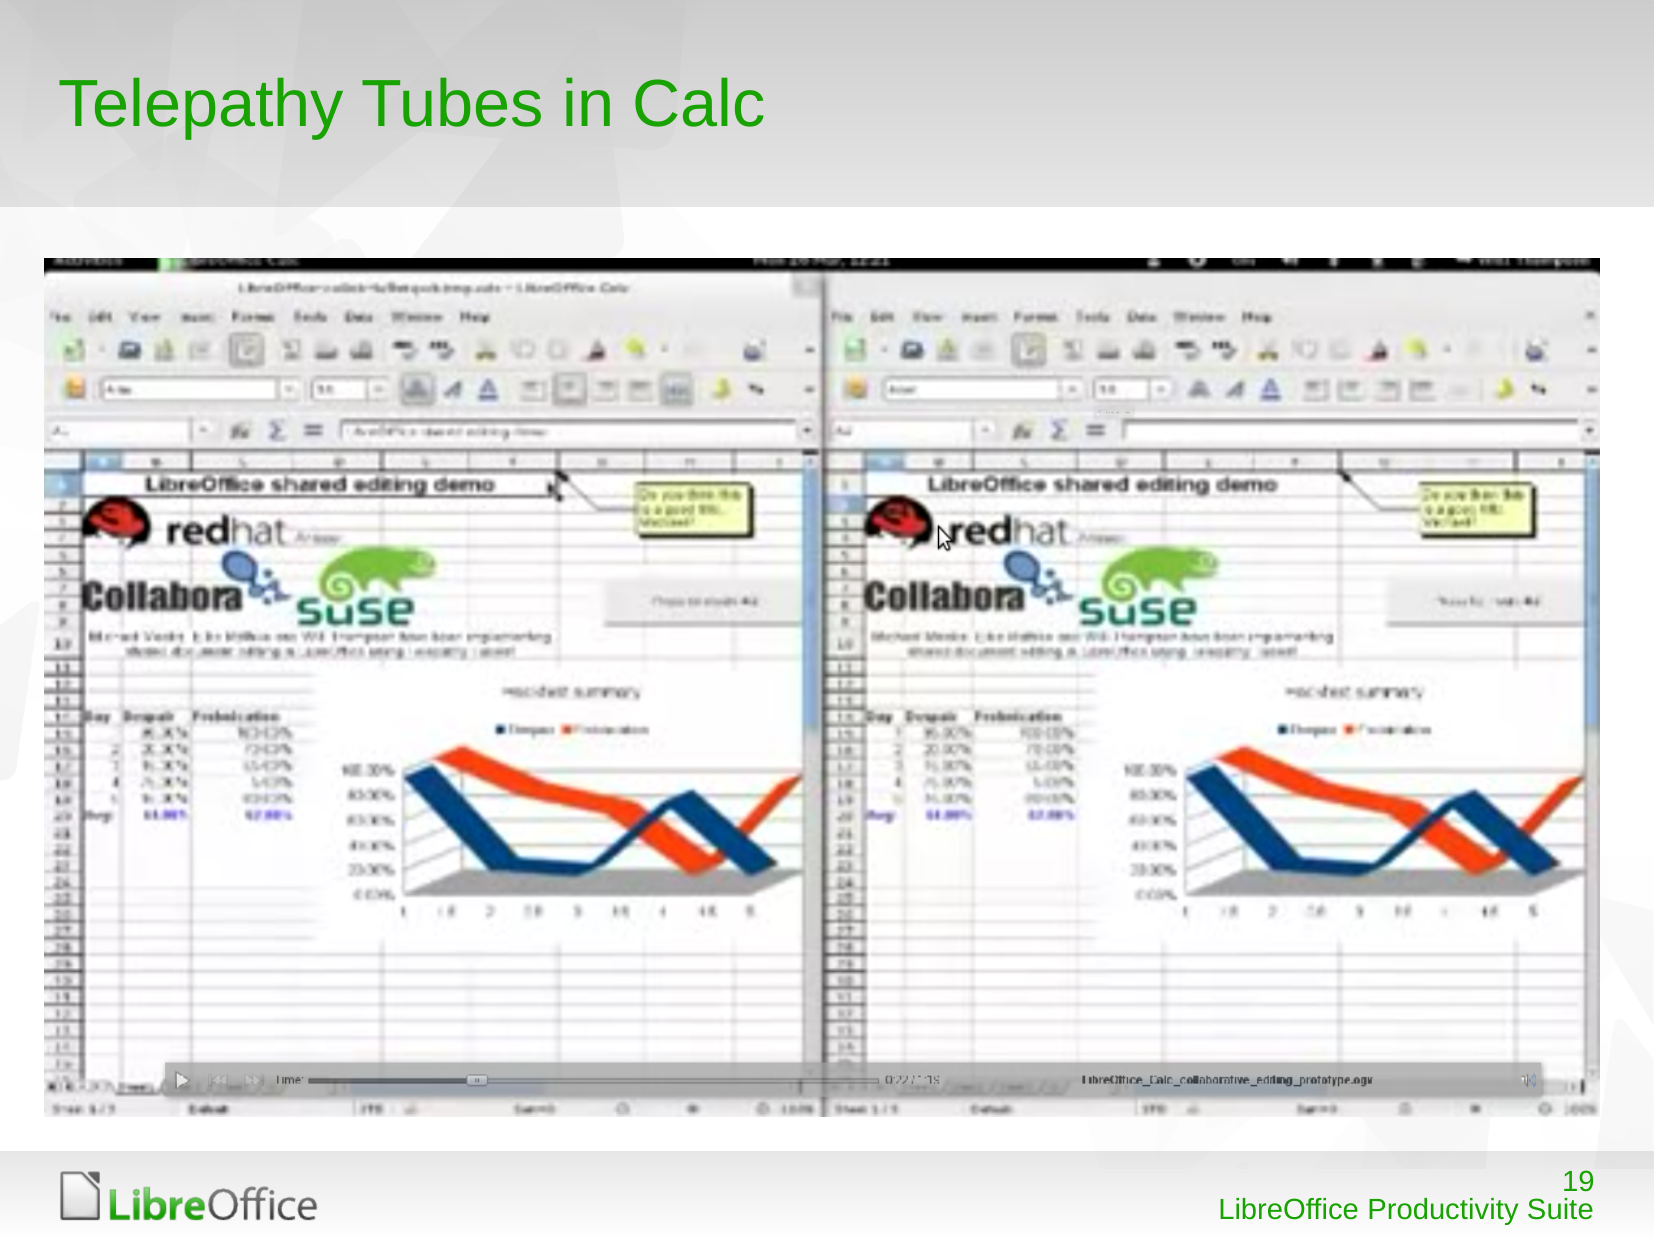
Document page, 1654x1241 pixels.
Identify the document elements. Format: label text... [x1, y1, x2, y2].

title Telepathy Tubes in Calc [59, 29, 1595, 178]
picture [41, 1152, 337, 1240]
picture [0, 0, 1654, 1169]
